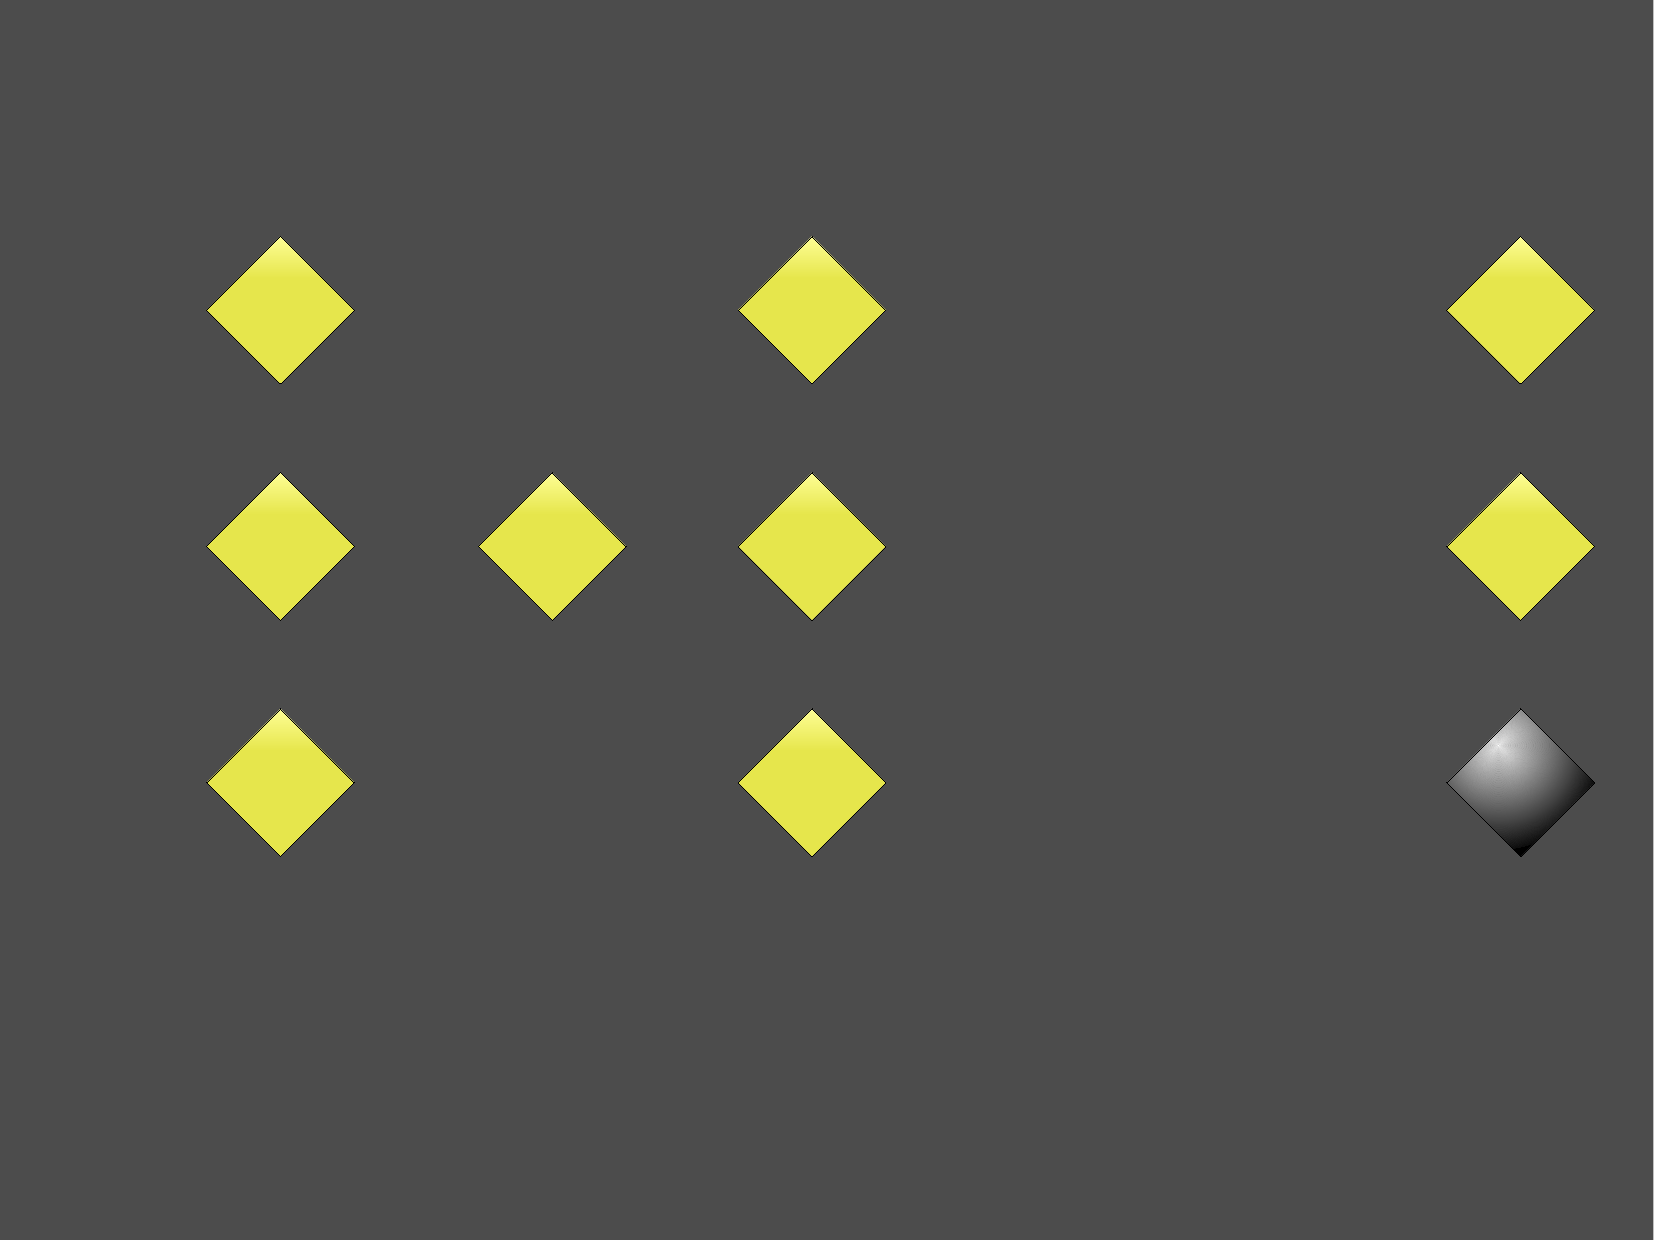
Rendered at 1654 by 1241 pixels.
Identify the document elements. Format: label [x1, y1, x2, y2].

text_box [1446, 472, 1595, 621]
text_box [738, 708, 886, 857]
text_box [738, 236, 886, 384]
text_box [206, 236, 355, 384]
text_box [1446, 708, 1595, 857]
text_box [738, 472, 886, 621]
text_box [206, 472, 355, 621]
text_box [478, 472, 627, 621]
text_box [1446, 236, 1595, 384]
text_box [206, 708, 355, 857]
